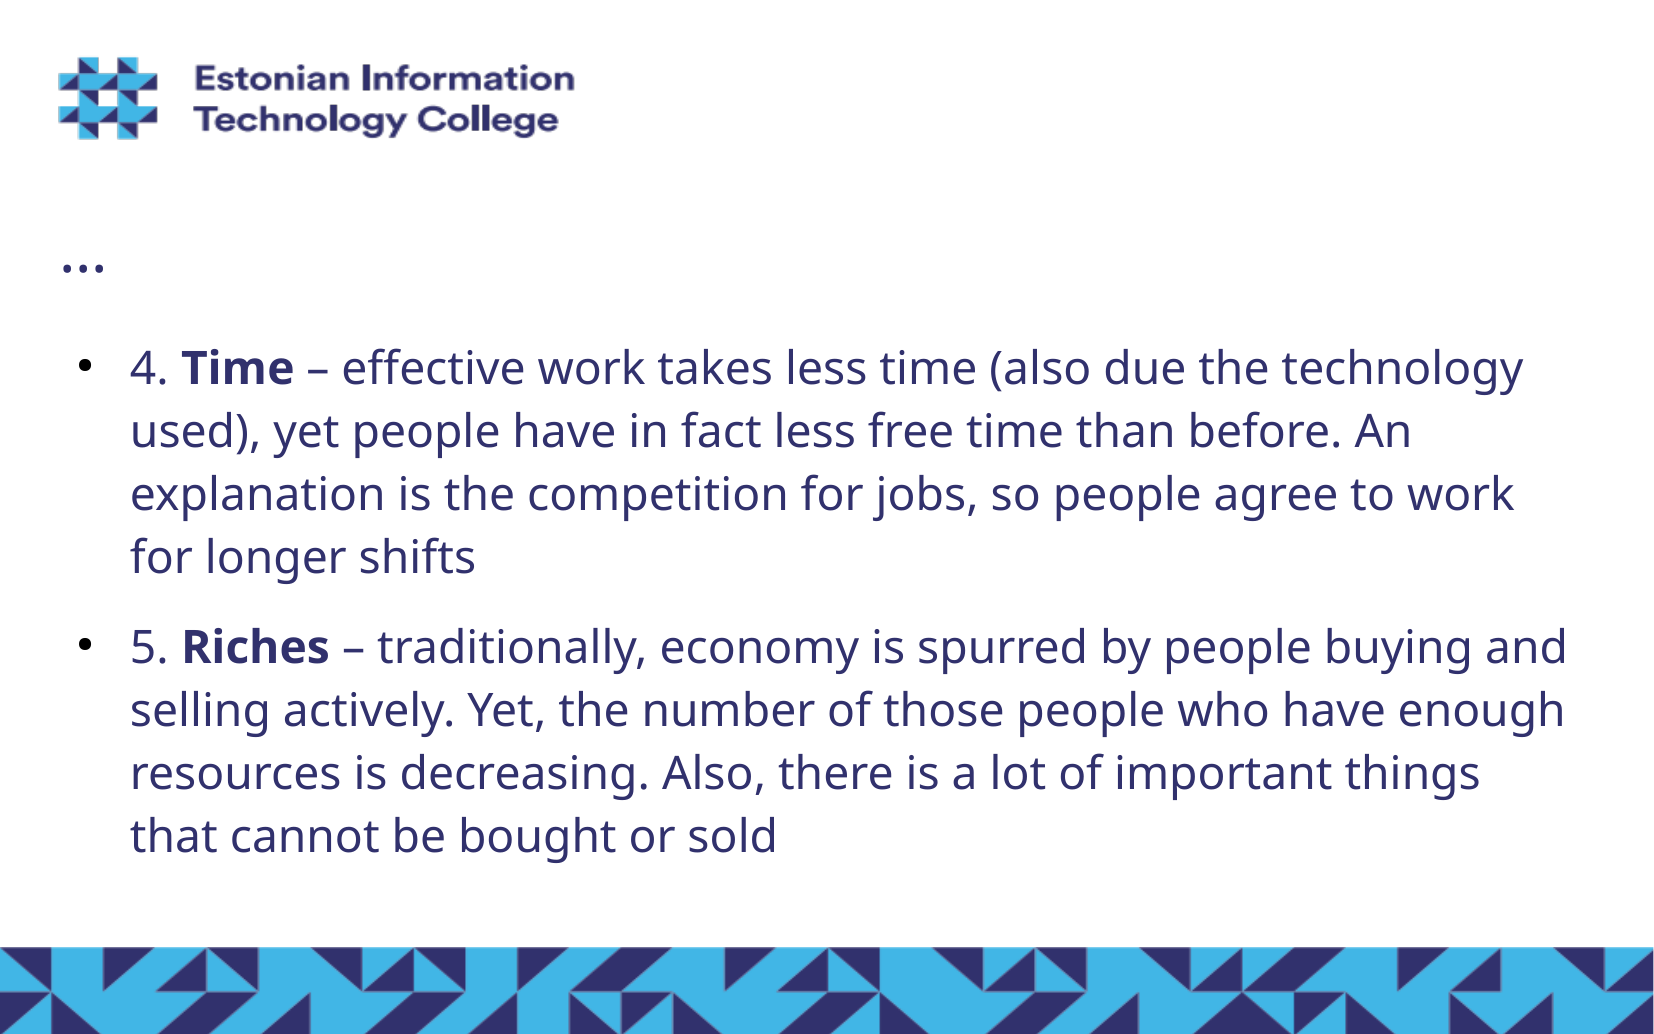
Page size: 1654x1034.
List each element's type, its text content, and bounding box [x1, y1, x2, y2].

list 4. Time – effective work takes less time (also due the technology used), yet people have in fact less free time than before. An explanation is the competition for jobs, so people agree to work for longer shifts 5. Riches – traditionally, economy is spurred by people buying and selling actively. Yet, the number of those people who have enough resources is decreasing. Also, there is a lot of important things that cannot be bought or sold [59, 335, 1571, 1034]
title ... [59, 162, 1548, 335]
